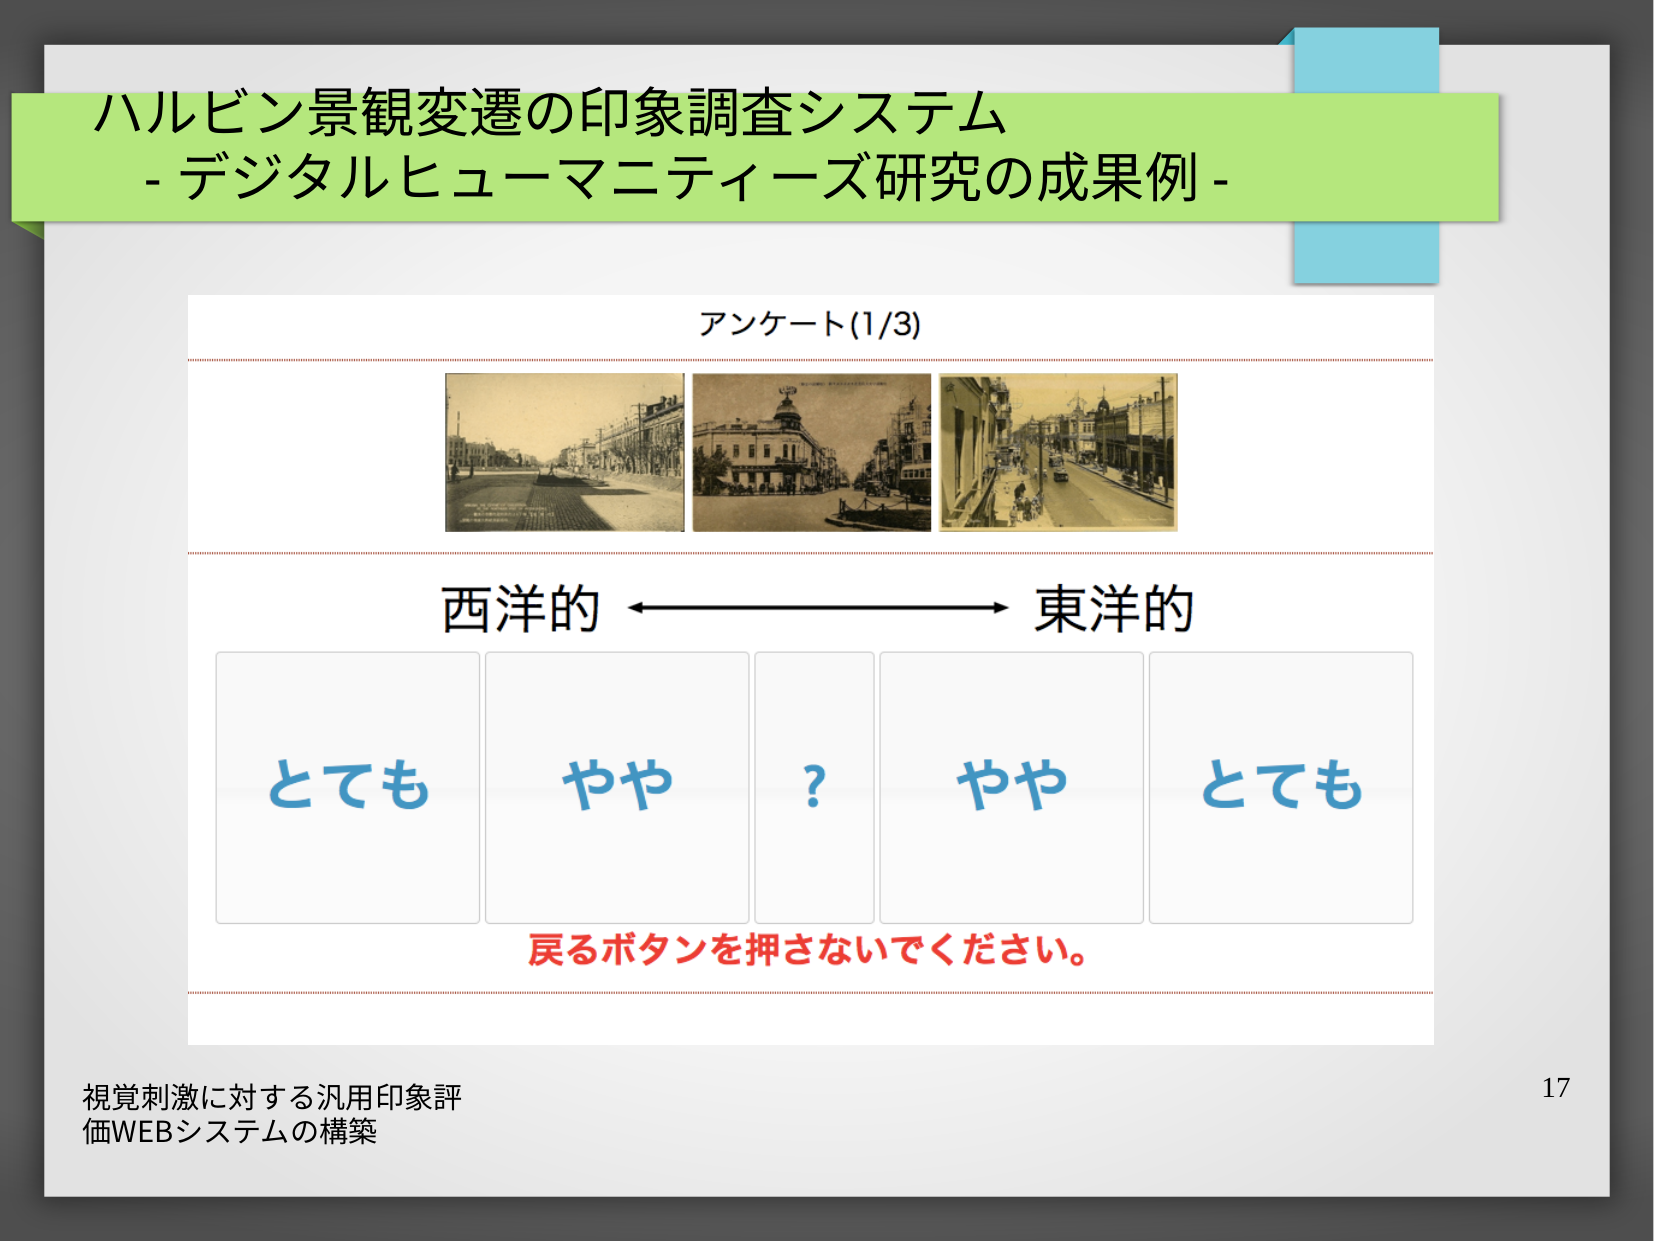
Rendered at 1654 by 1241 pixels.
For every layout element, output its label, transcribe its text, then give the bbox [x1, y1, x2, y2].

picture [0, 0, 1654, 1241]
title ハルビン景観変遷の印象調査システム - デジタルヒューマニティーズ研究の成果例 - [70, 83, 1371, 214]
